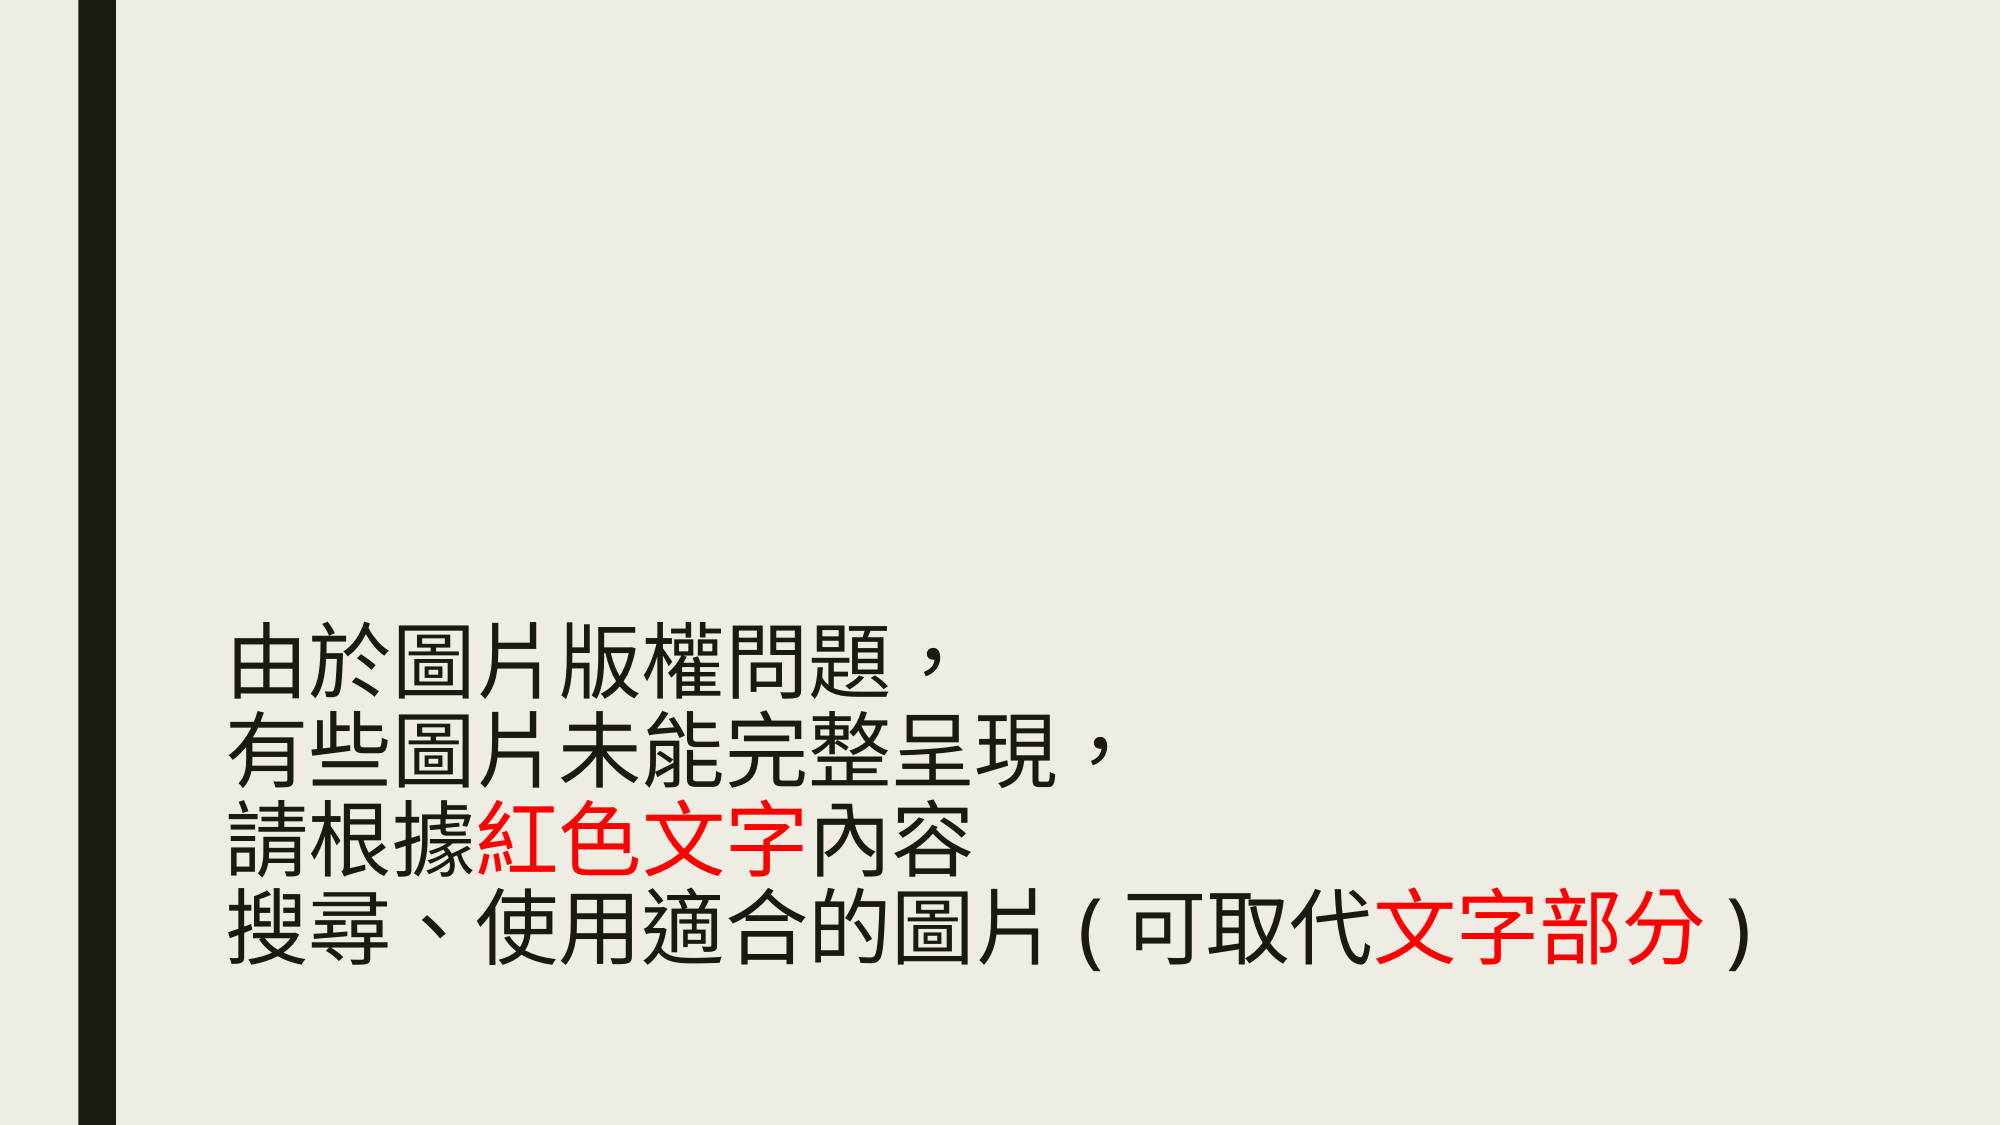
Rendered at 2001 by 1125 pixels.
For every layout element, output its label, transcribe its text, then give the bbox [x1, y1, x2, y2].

title 由於圖片版權問題， 有些圖片未能完整呈現， 請根據紅色文字內容 搜尋、使用適合的圖片(可取代文字部分) [210, 613, 1786, 1045]
